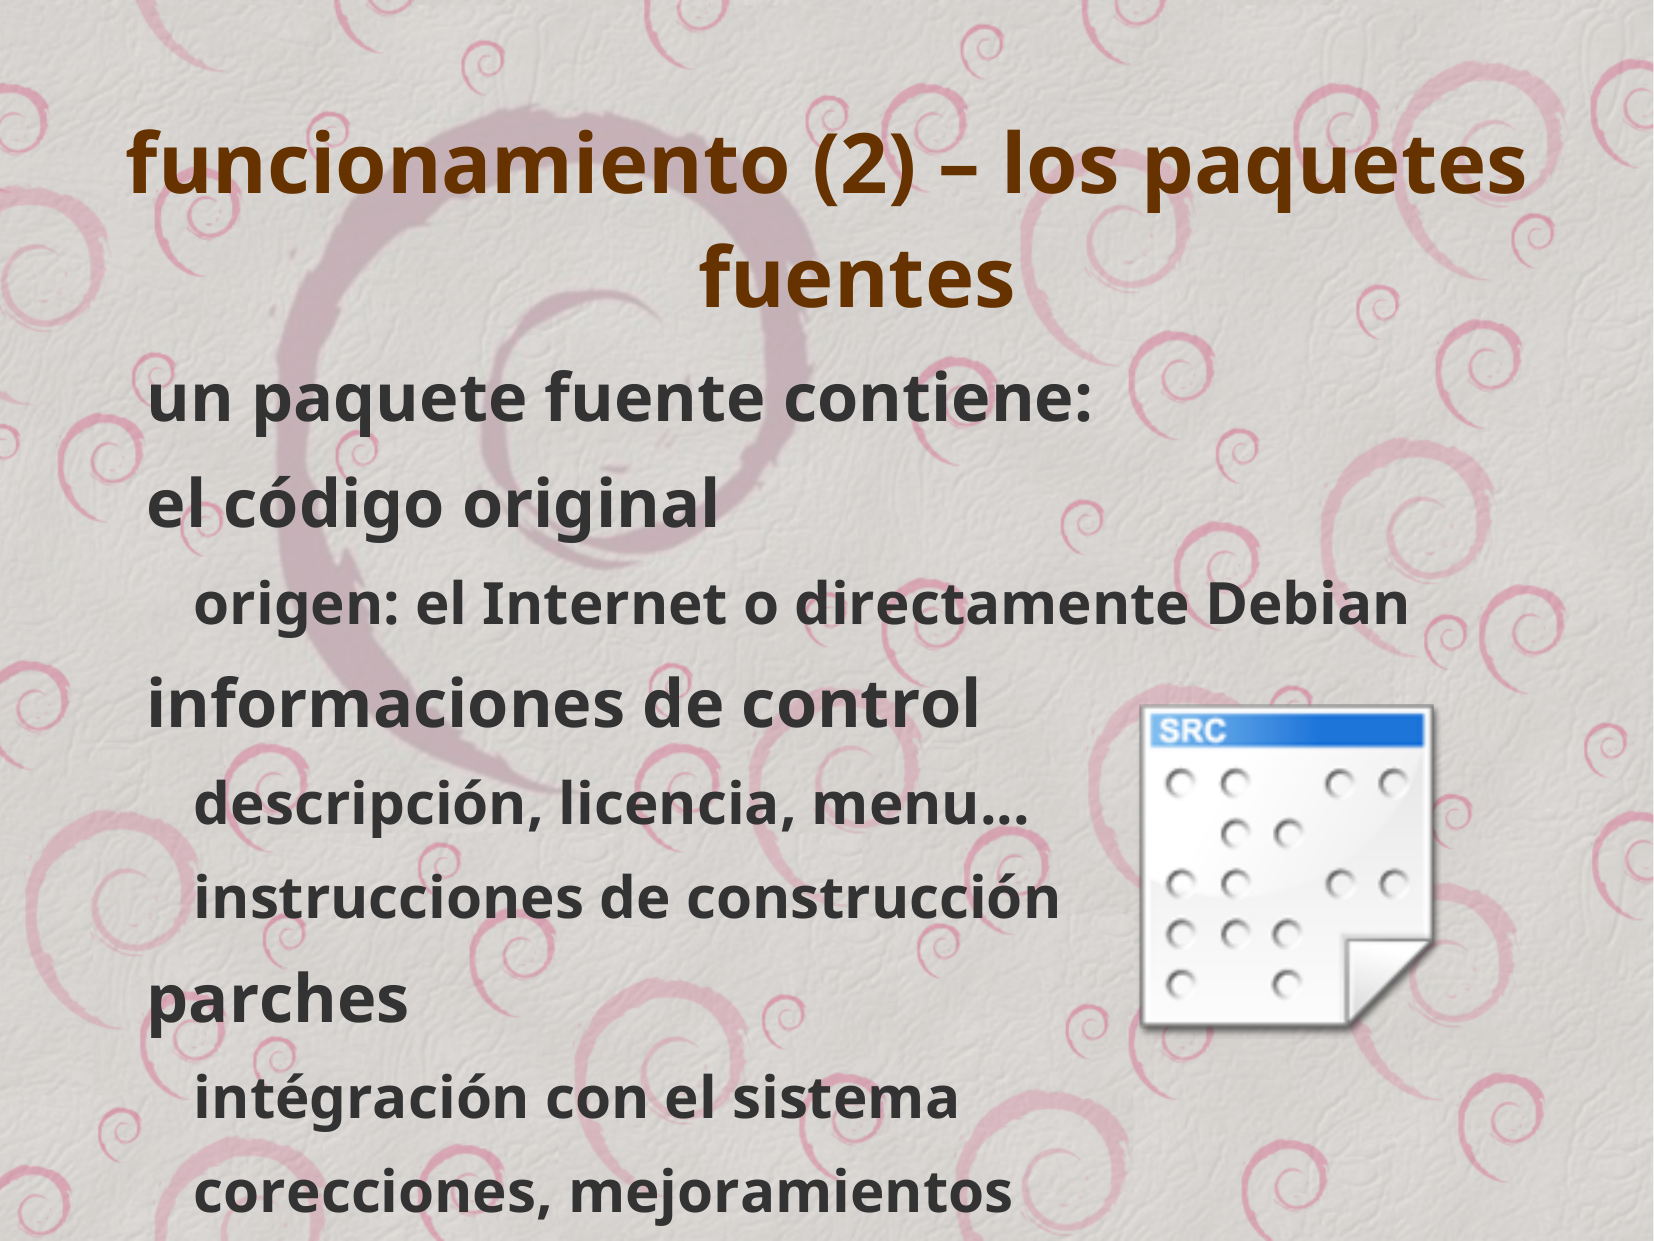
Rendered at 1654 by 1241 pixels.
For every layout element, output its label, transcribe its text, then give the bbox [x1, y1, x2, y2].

list un paquete fuente contiene: el código original origen: el Internet o directamente Debian informaciones de control descripción, licencia, menu... instrucciones de construcción parches intégración con el sistema corecciones, mejoramientos [134, 350, 1516, 1133]
picture [0, 0, 1654, 1241]
title funcionamiento (2) – los paquetes fuentes [121, 114, 1534, 322]
